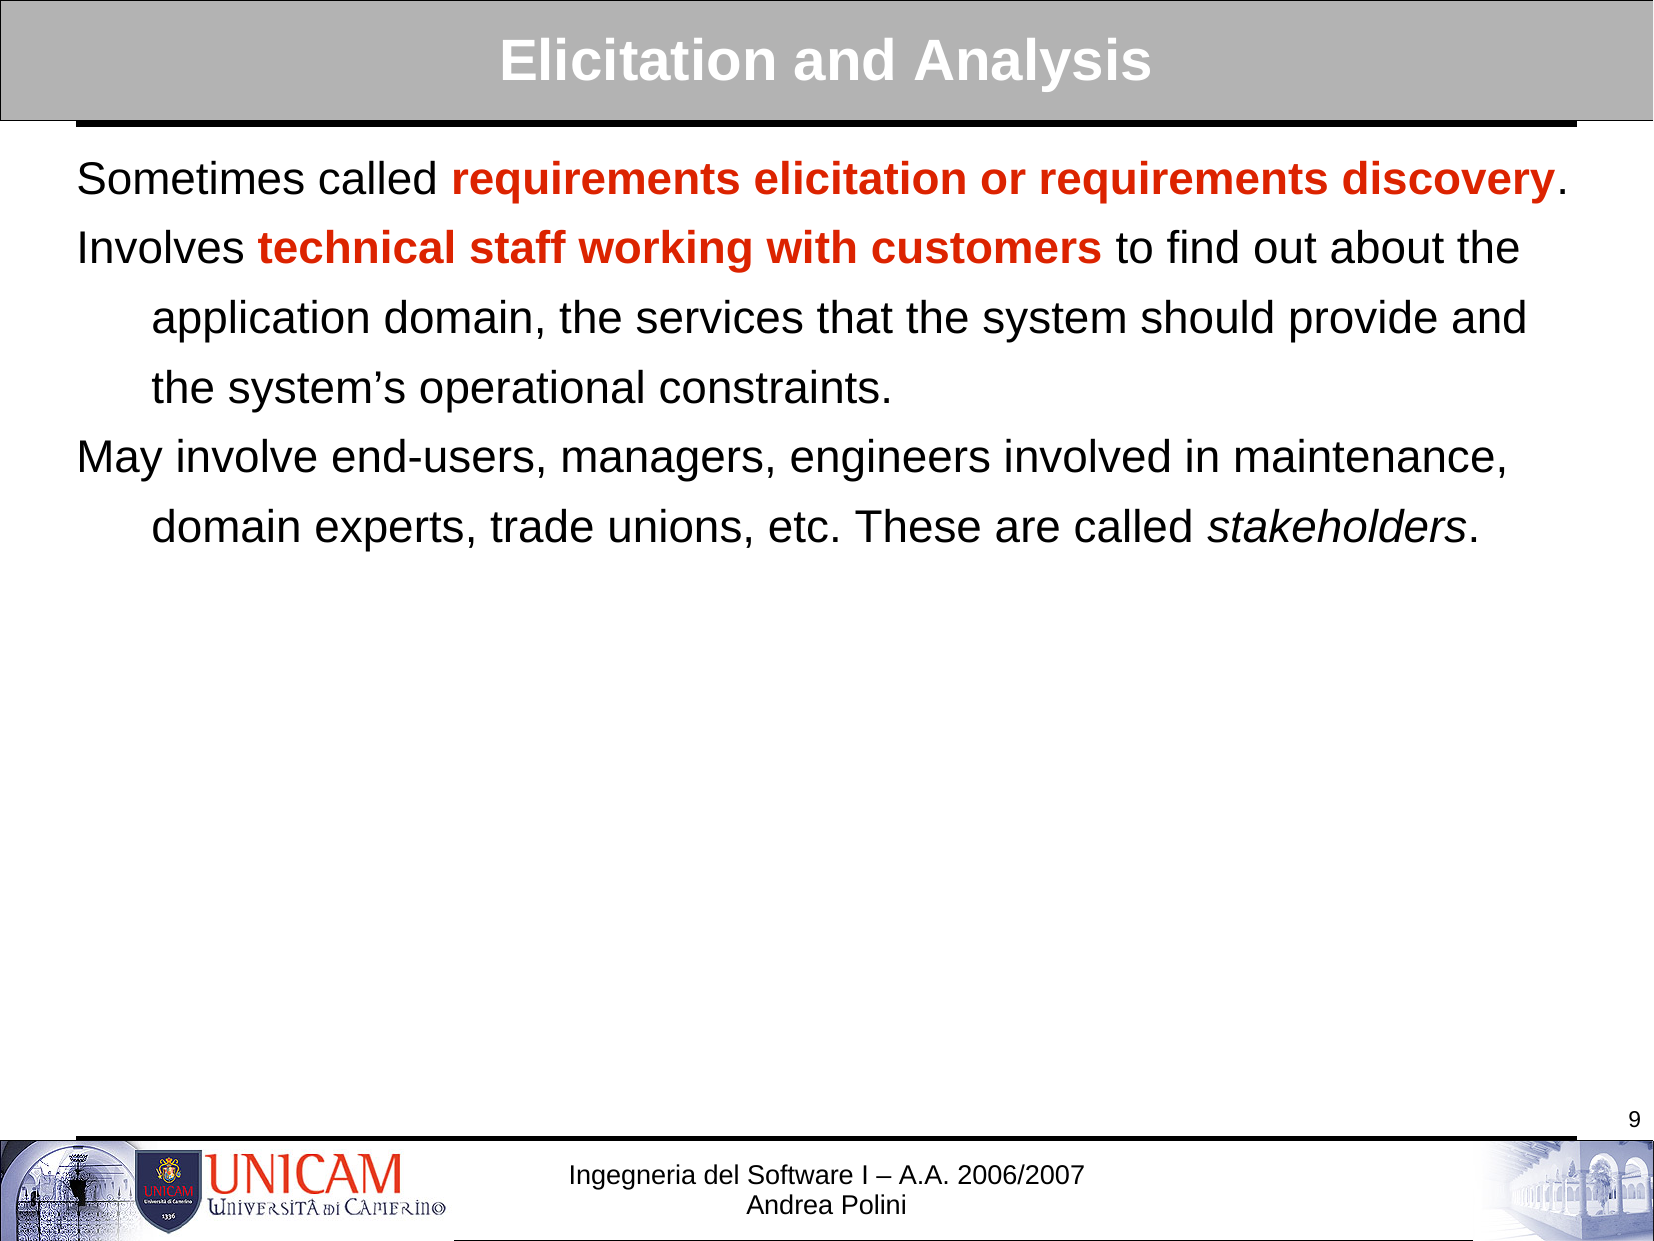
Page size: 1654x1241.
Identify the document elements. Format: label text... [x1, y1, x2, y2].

picture [1473, 1141, 1654, 1241]
list Sometimes called requirements elicitation or requirements discovery. Involves technical staff working with customers to find out about the application domain, the services that the system should provide and the system’s operational constraints. May involve end-users, managers, engineers involved in maintenance, domain experts, trade unions, etc. These are called stakeholders. [76, 152, 1577, 847]
picture [0, 1141, 454, 1241]
title Elicitation and Analysis [0, 0, 1653, 121]
